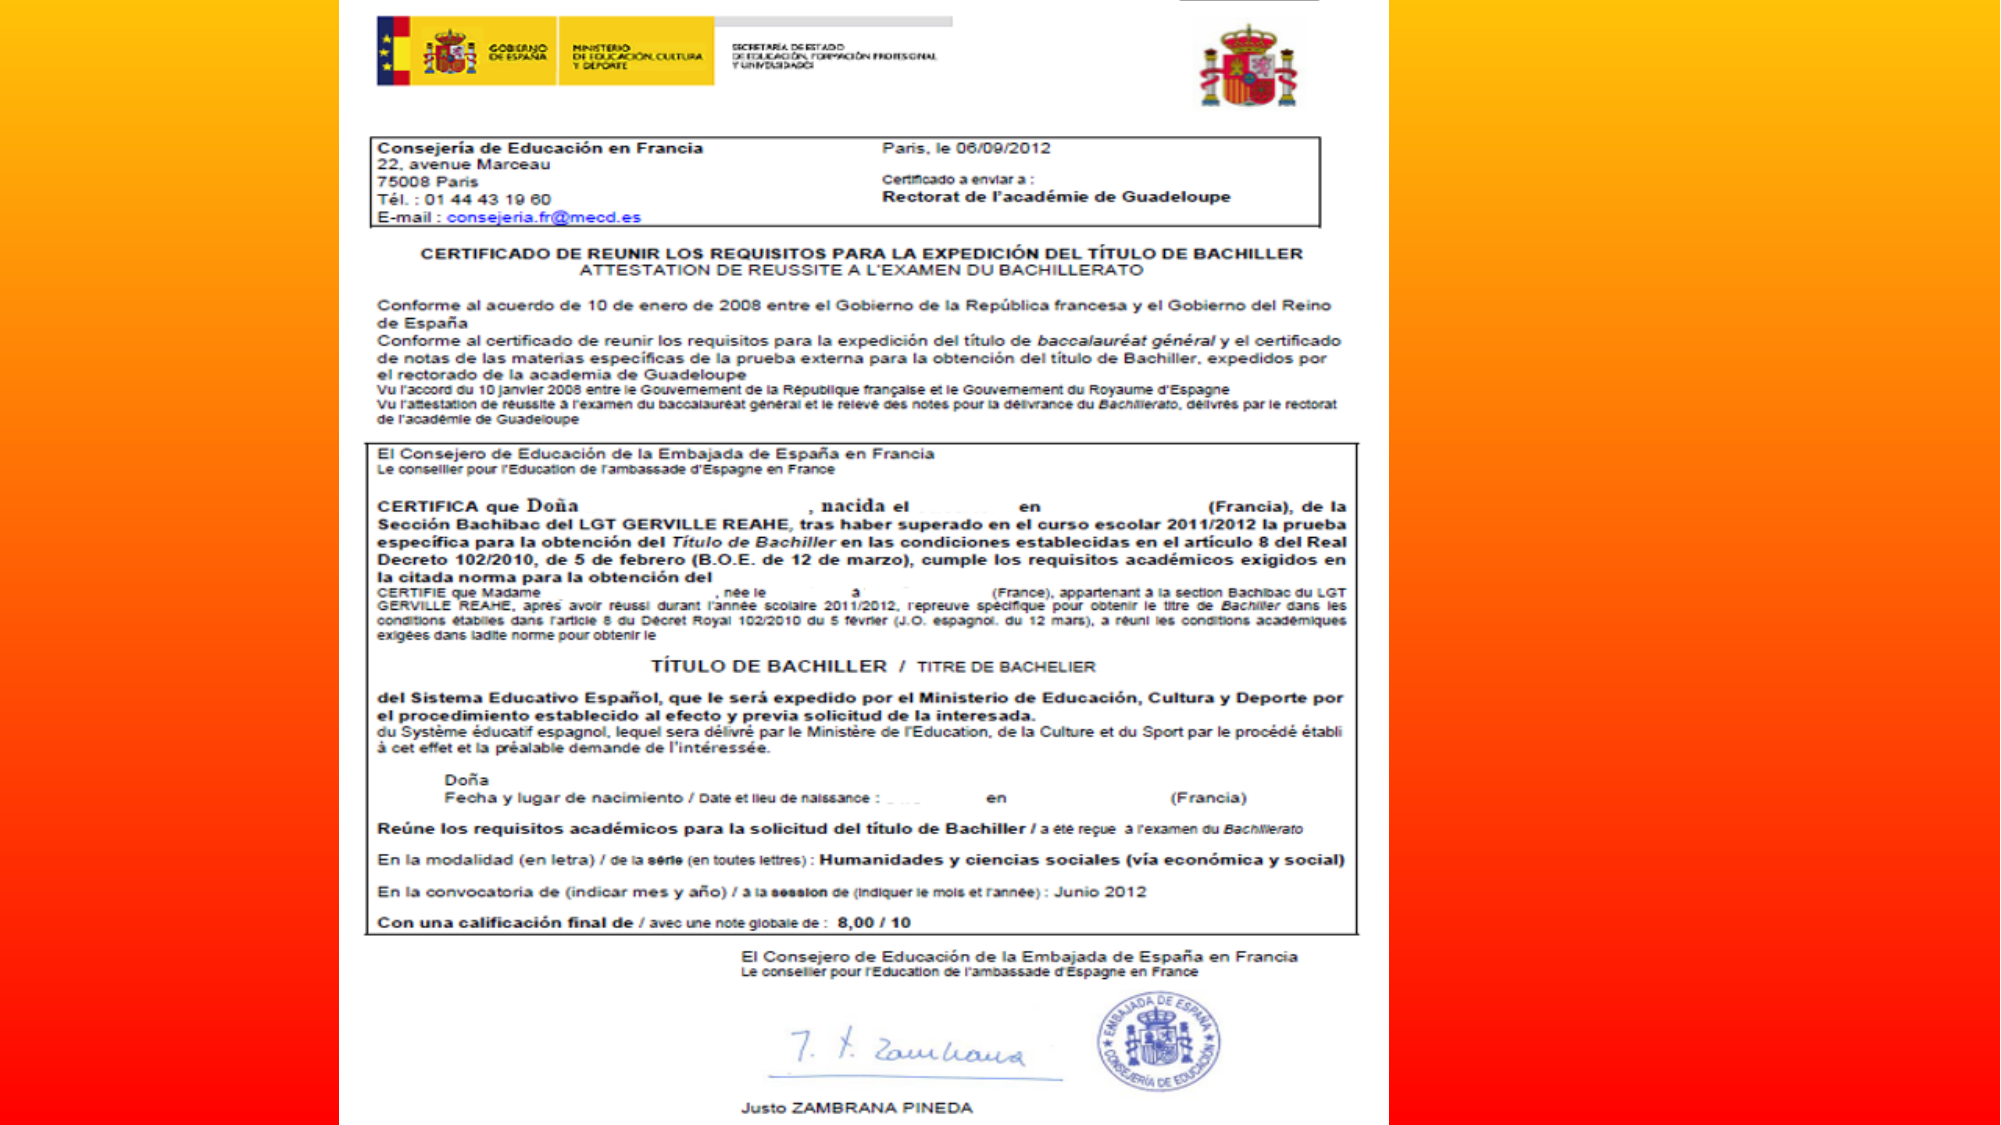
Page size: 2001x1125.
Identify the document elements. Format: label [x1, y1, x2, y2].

picture [339, 0, 1389, 1125]
